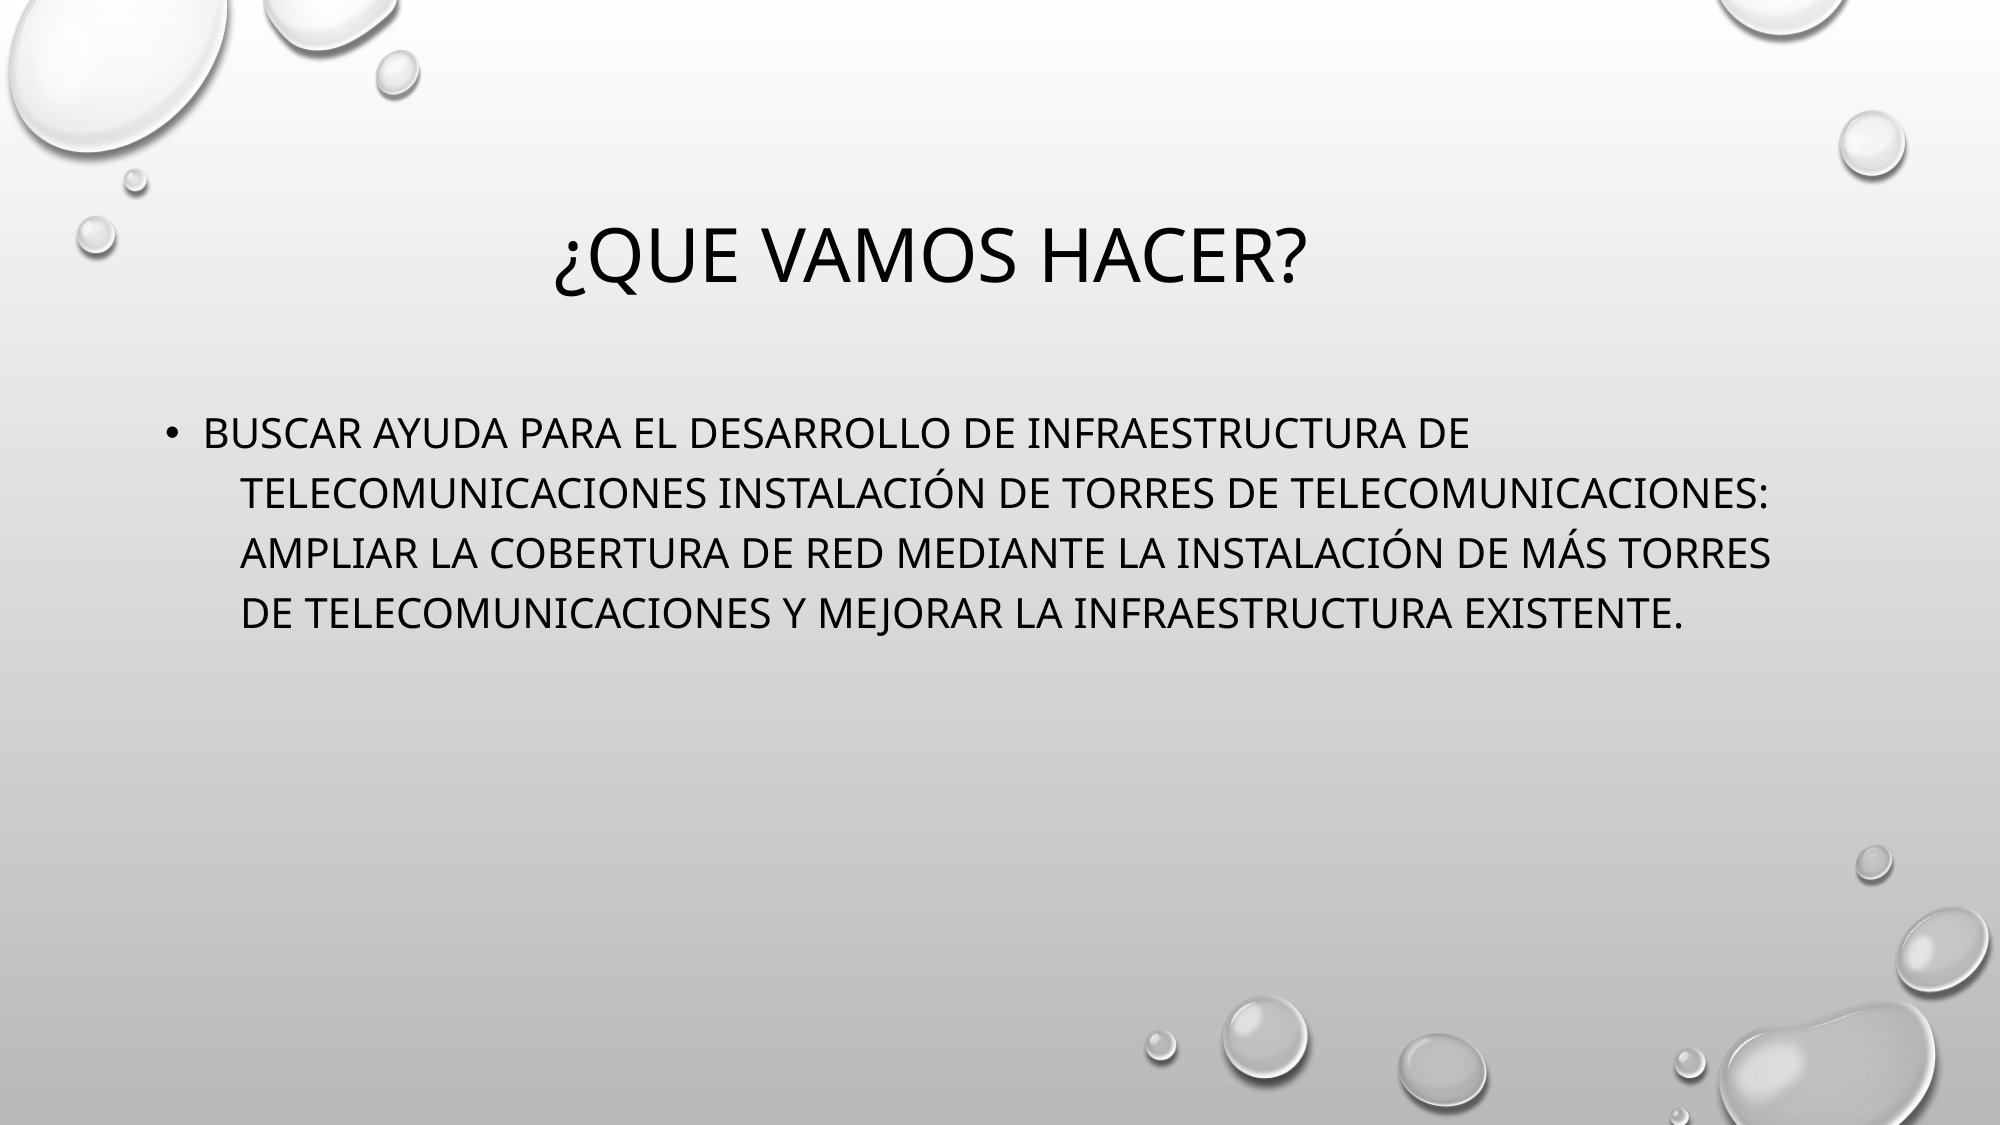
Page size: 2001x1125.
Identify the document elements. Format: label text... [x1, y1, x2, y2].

list Buscar ayuda para el Desarrollo de Infraestructura de Telecomunicaciones Instalación de torres de telecomunicaciones: Ampliar la cobertura de red mediante la instalación de más torres de telecomunicaciones y mejorar la infraestructura existente. [149, 389, 1851, 952]
title ¿Que vamos hacer? [91, 127, 1792, 390]
